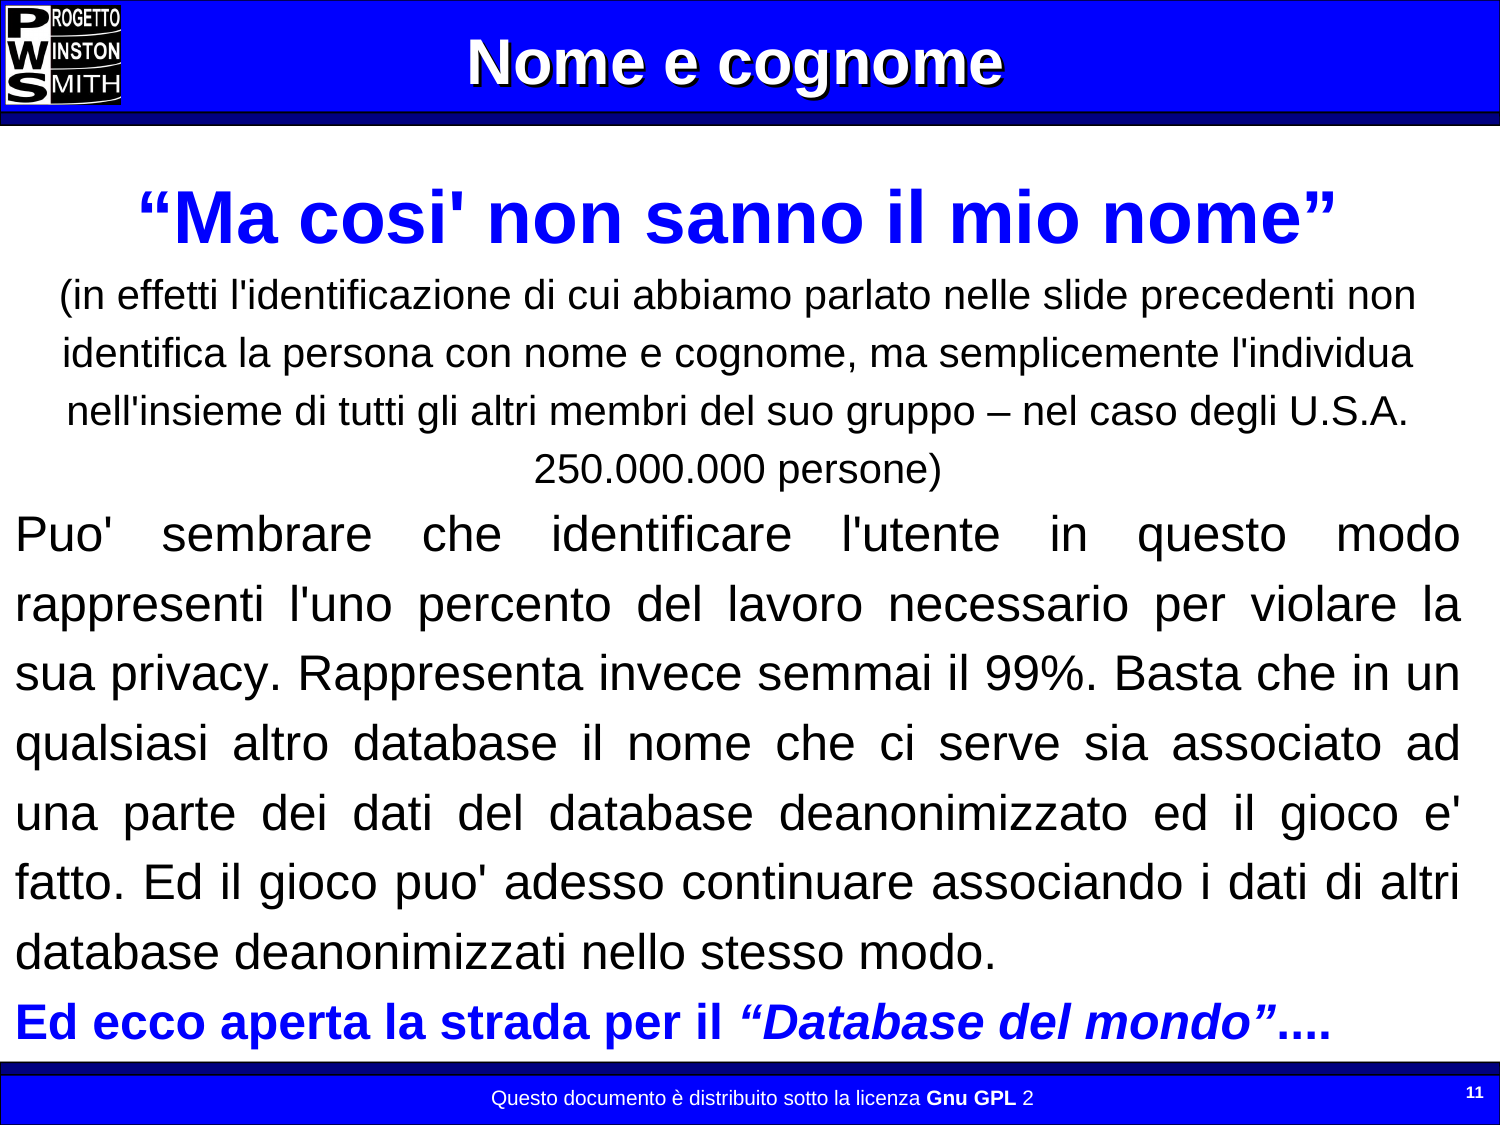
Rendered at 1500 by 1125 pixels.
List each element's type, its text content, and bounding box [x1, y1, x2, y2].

picture [5, 5, 121, 105]
text_box Nome e cognome [177, 22, 1295, 107]
text_box “Ma cosi' non sanno il mio nome” (in effetti l'identificazione di cui abbiamo parlato nelle slide precedenti non identifica la persona con nome e cognome, ma semplicemente l'individua nell'insieme di tutti gli altri membri del suo gruppo – nel caso degli U.S.A. 250.000.000 persone) Puo' sembrare che identificare l'utente in questo modo rappresenti l'uno percento del lavoro necessario per violare la sua privacy. Rappresenta invece semmai il 99%. Basta che in un qualsiasi altro database il nome che ci serve sia associato ad una parte dei dati del database deanonimizzato ed il gioco e' fatto. Ed il gioco puo' adesso continuare associando i dati di altri database deanonimizzati nello stesso modo. Ed ecco aperta la strada per il “Database del mondo”.... [0, 147, 1477, 1101]
